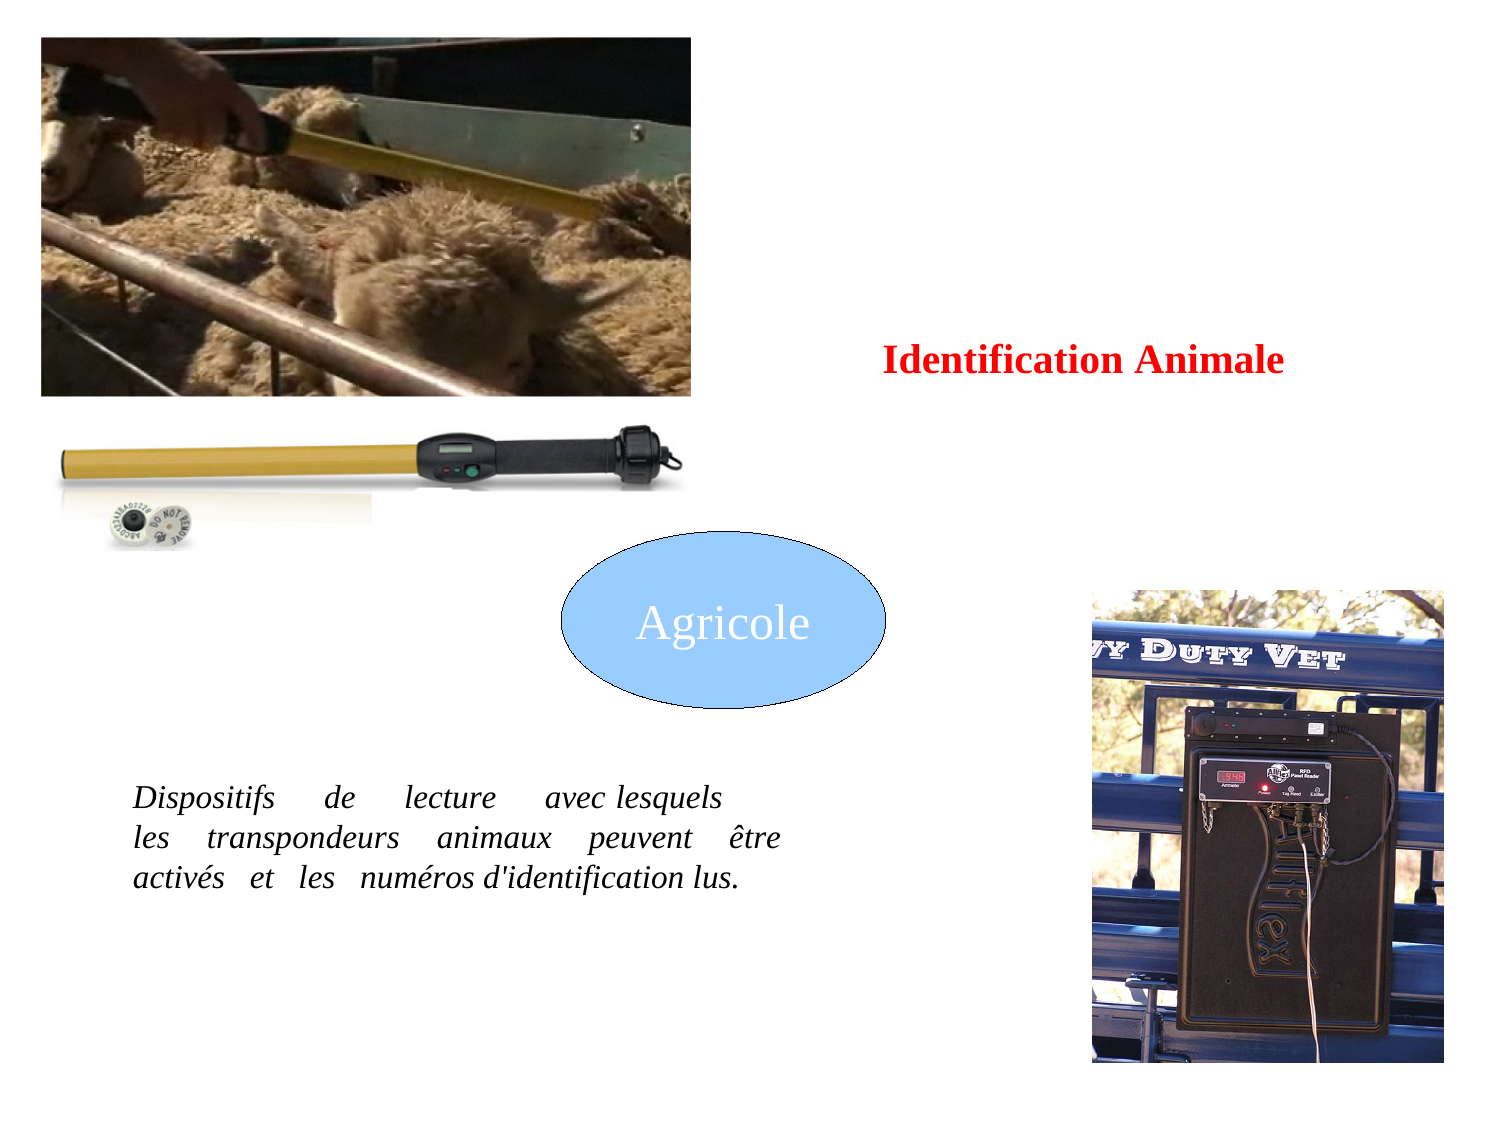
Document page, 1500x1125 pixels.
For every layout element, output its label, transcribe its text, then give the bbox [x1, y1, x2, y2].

text_box Agricole [561, 531, 886, 709]
picture [20, 29, 709, 568]
picture [1092, 590, 1444, 1063]
text_box Identification Animale [867, 324, 1359, 390]
text_box Dispositifs de lecture avec lesquels les transpondeurs animaux peuvent être activés et les numéros d'identification lus. [118, 767, 798, 903]
